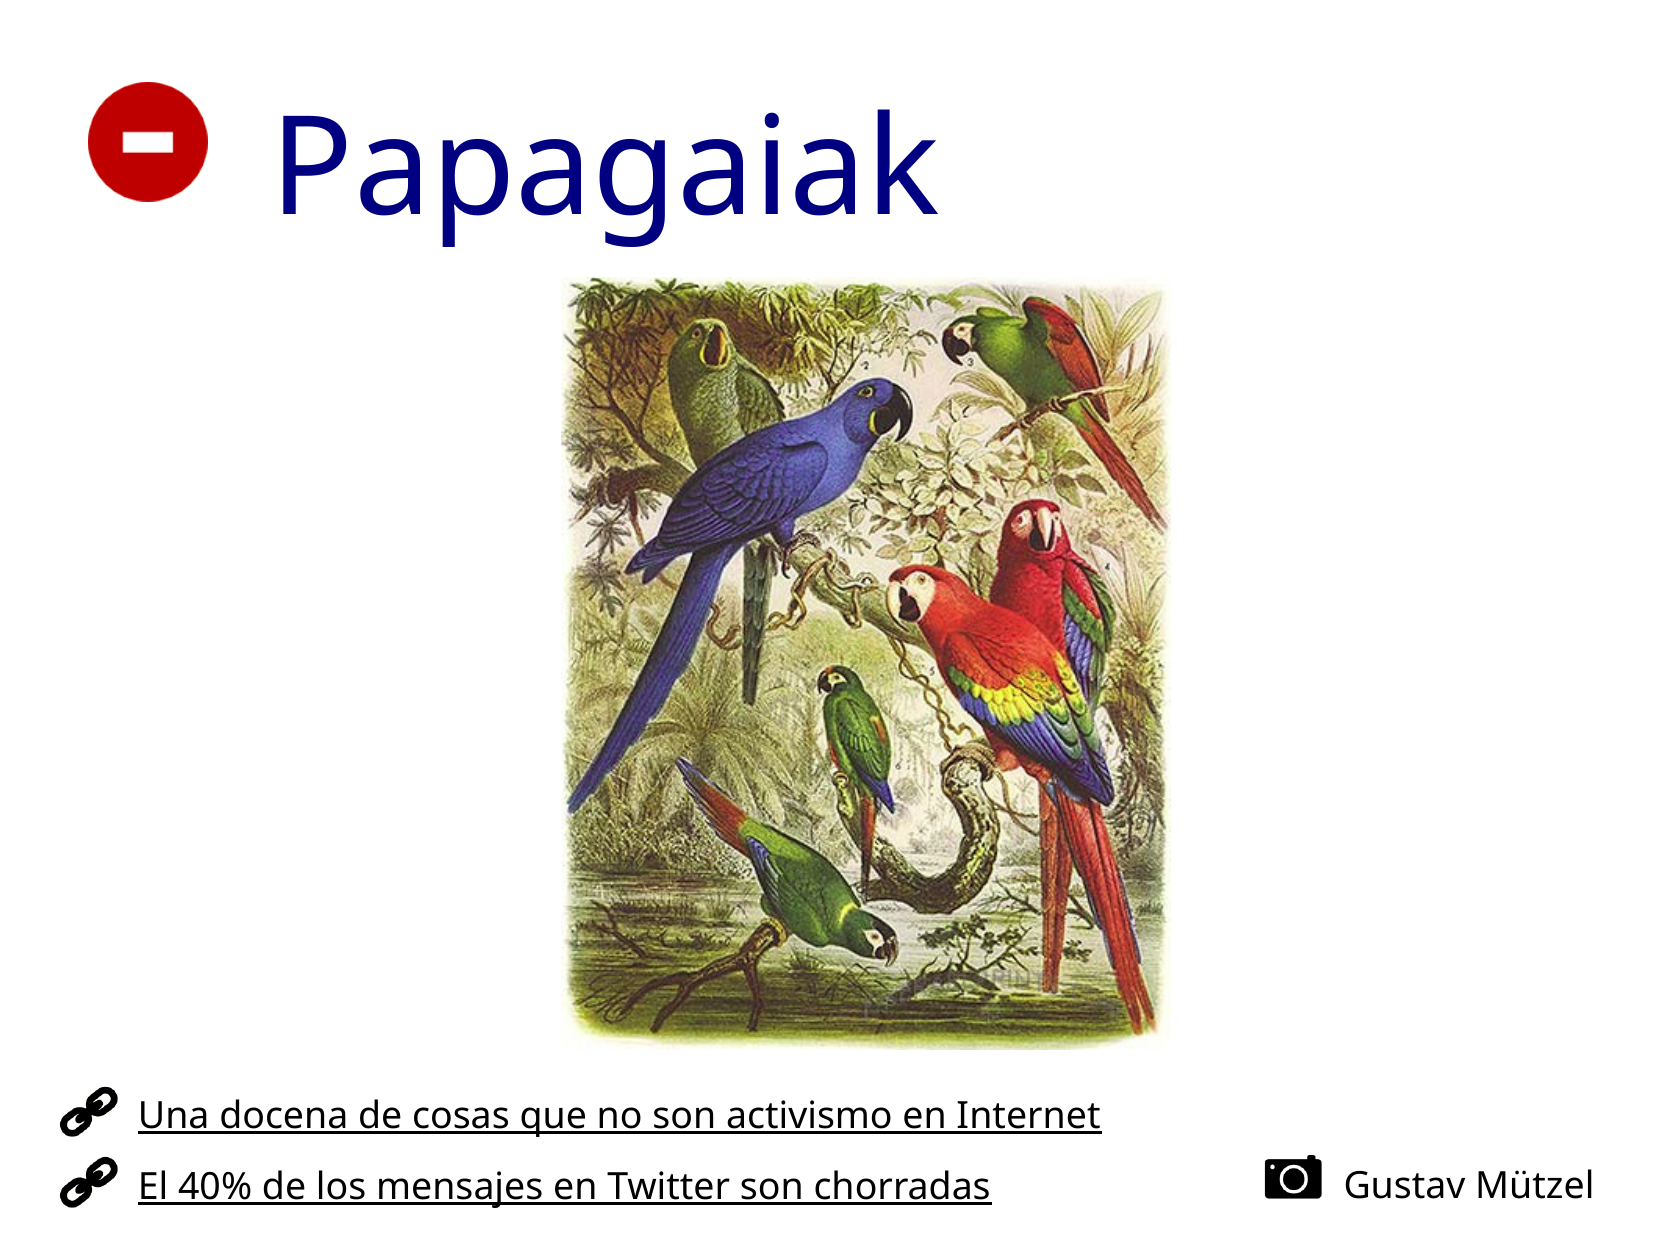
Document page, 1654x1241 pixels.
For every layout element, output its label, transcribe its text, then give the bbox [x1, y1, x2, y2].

picture [88, 82, 208, 202]
text_box El 40% de los mensajes en Twitter son chorradas [123, 1151, 973, 1209]
picture [58, 1085, 119, 1138]
picture [58, 1155, 119, 1209]
picture [561, 277, 1171, 1050]
text_box Una docena de cosas que no son activismo en Internet [123, 1080, 1069, 1138]
text_box Gustav Mützel [1328, 1151, 1601, 1209]
text_box Papagaiak [256, 59, 1059, 237]
picture [1263, 1153, 1323, 1200]
